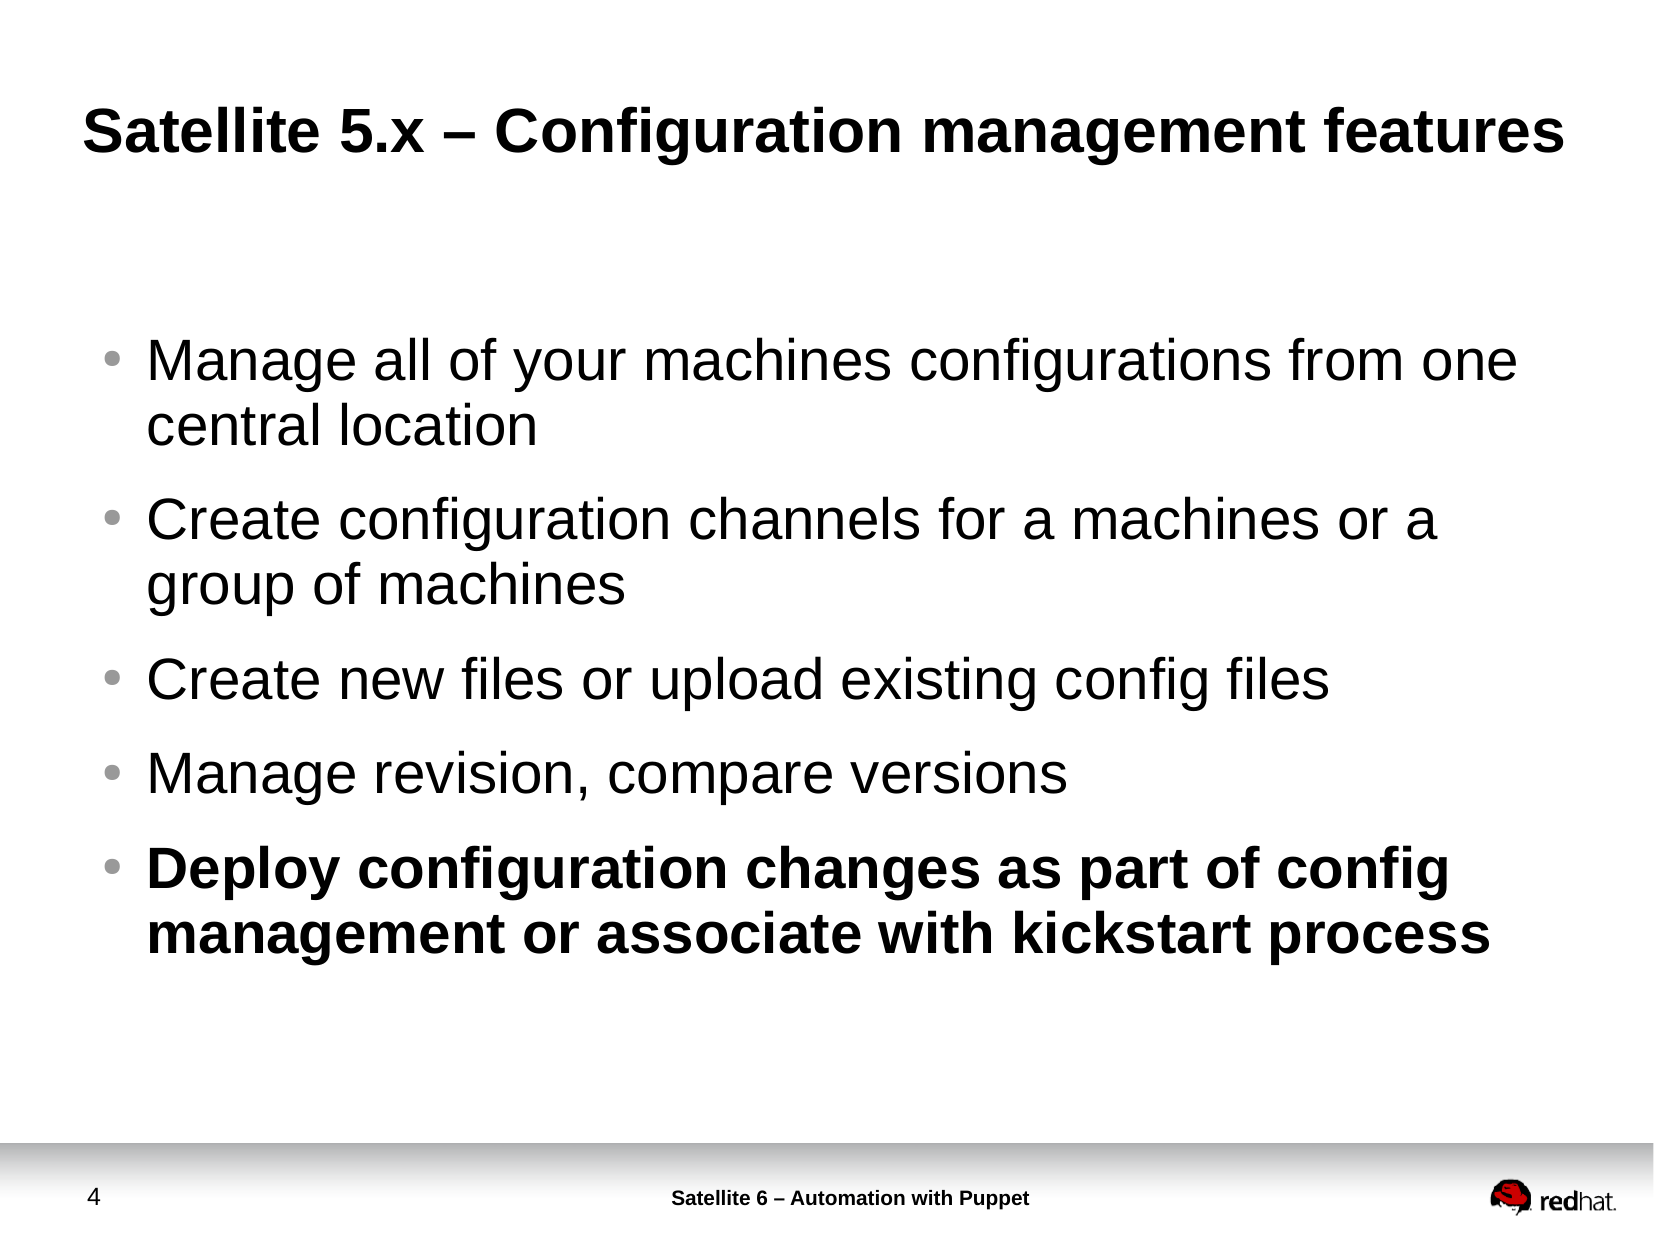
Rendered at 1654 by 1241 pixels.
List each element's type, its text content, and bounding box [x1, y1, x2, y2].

list Manage all of your machines configurations from one central location Create configuration channels for a machines or a group of machines Create new files or upload existing config files Manage revision, compare versions Deploy configuration changes as part of config management or associate with kickstart process [86, 232, 1576, 1061]
picture [0, 1143, 1654, 1241]
title Satellite 5.x – Configuration management features [82, 37, 1571, 226]
